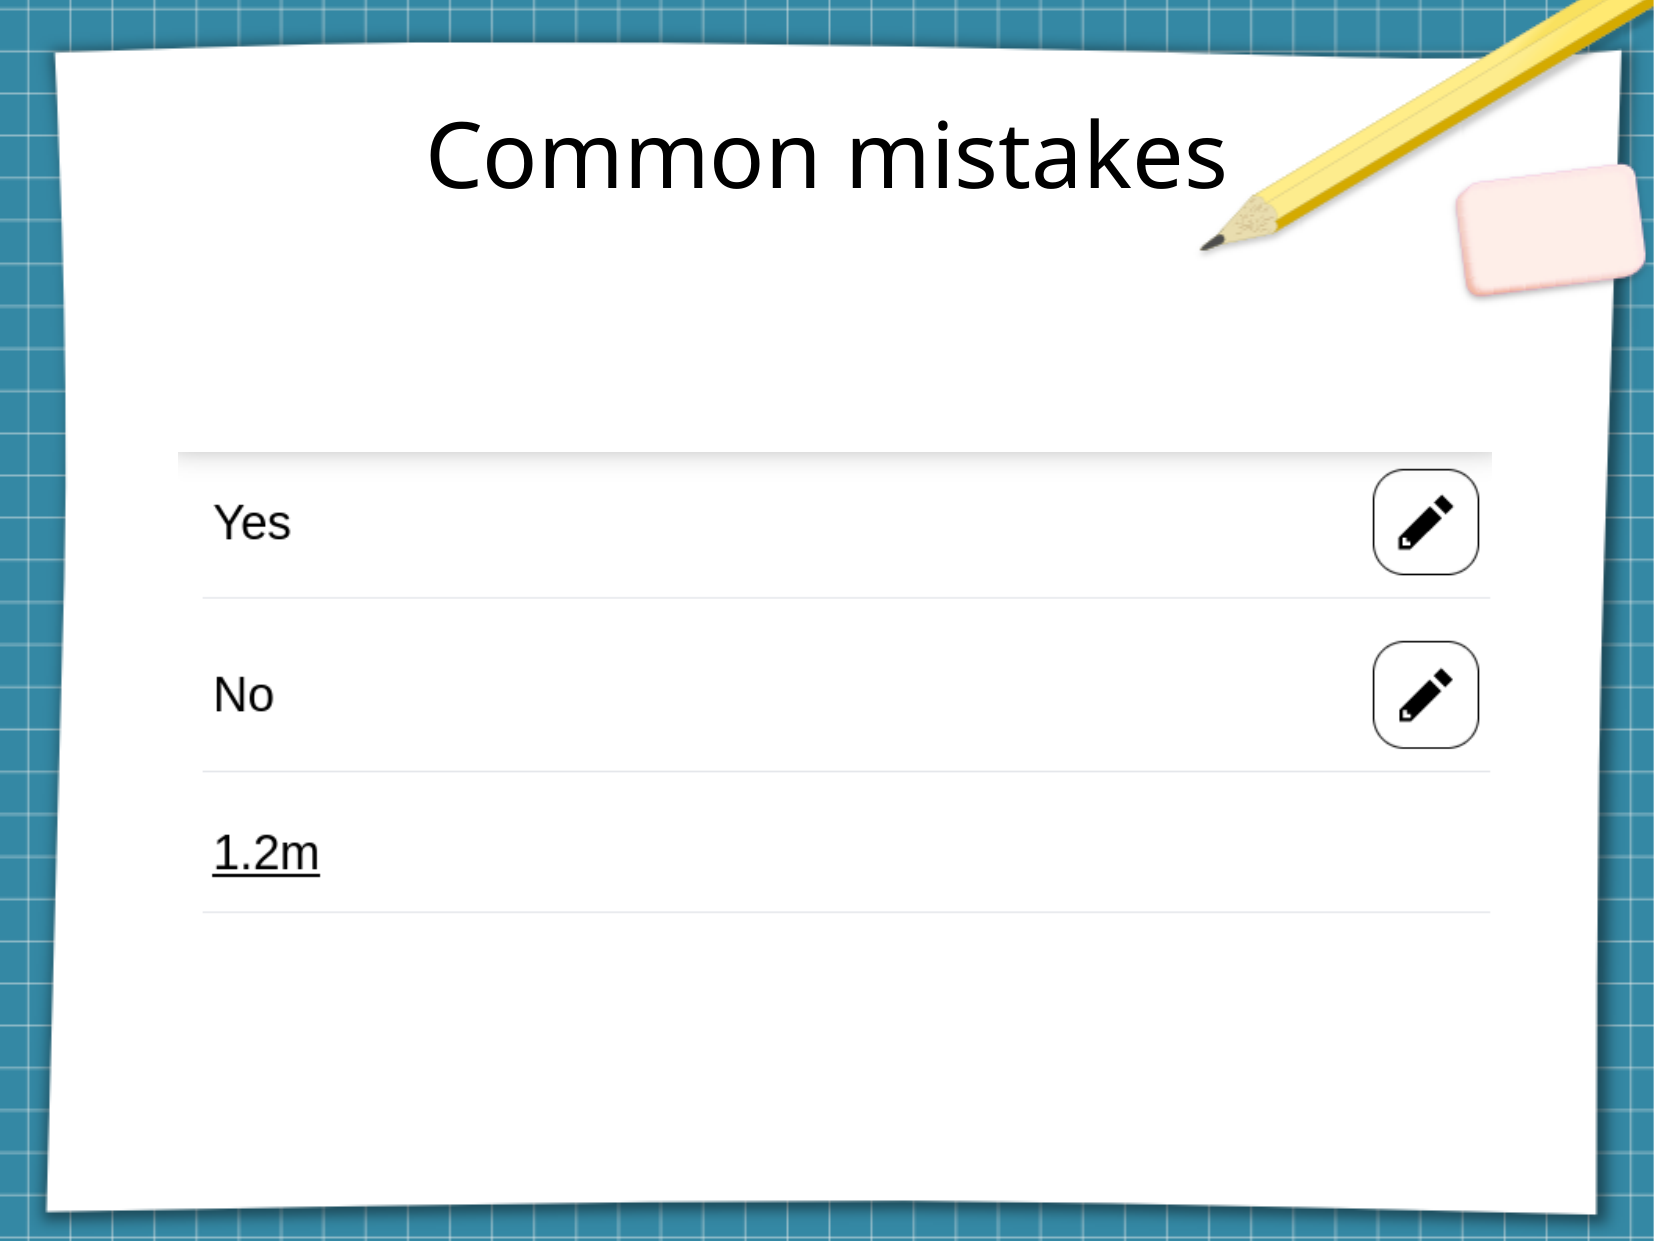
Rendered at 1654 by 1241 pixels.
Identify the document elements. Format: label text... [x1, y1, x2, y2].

picture [0, 0, 1654, 1241]
title Common mistakes [82, 49, 1571, 257]
